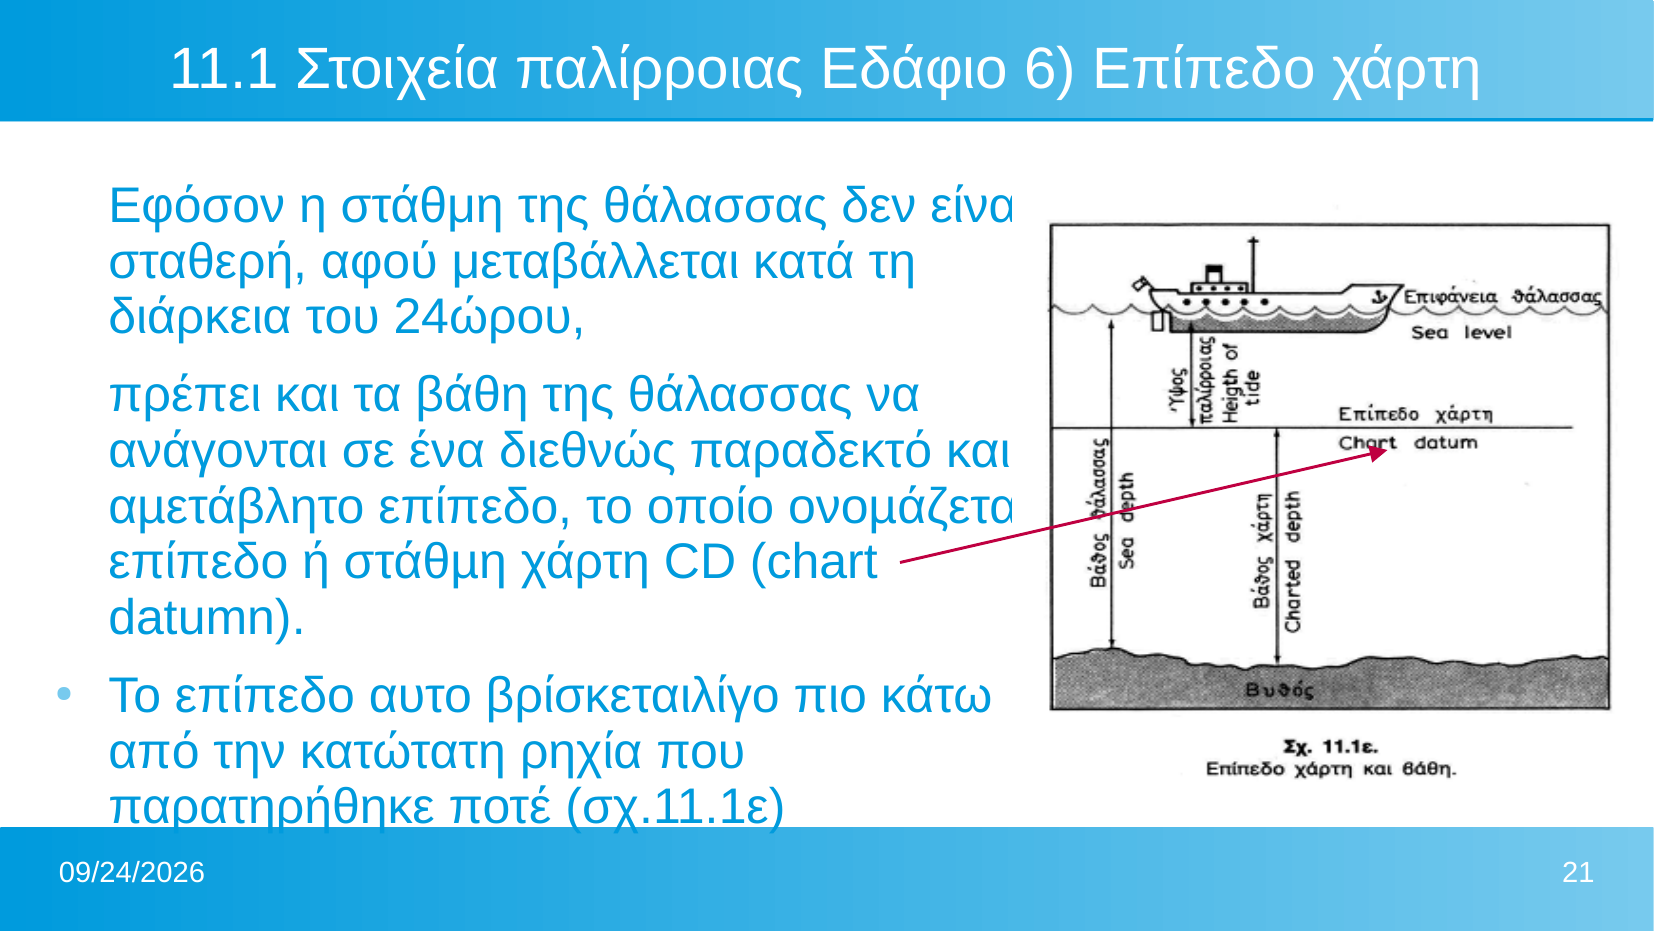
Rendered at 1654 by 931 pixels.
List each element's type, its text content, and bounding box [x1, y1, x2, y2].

picture [1012, 187, 1654, 788]
list Εφόσον η στάθμη της θάλασσας δεν είναι σταθερή, αφού μεταβάλλεται κατά τη διάρκεια του 24ώρου, πρέπει και τα βάθη της θάλασσας να ανάγονται σε ένα διεθνώς παραδεκτό και αµετάβλητο επίπεδο, το οποίο ονοµάζεται επίπεδο ή στάθµη χάρτη CD (chart datumn). Το επίπεδο αυτο βρίσκεταιλίγο πιο κάτω από την κατώτατη ρηχία που παρατηρήθηκε ποτέ (σχ.11.1ε) [37, 177, 1051, 788]
title 11.1 Στοιχεία παλίρροιας Εδάφιο 6) Επίπεδο χάρτη [59, 29, 1595, 108]
